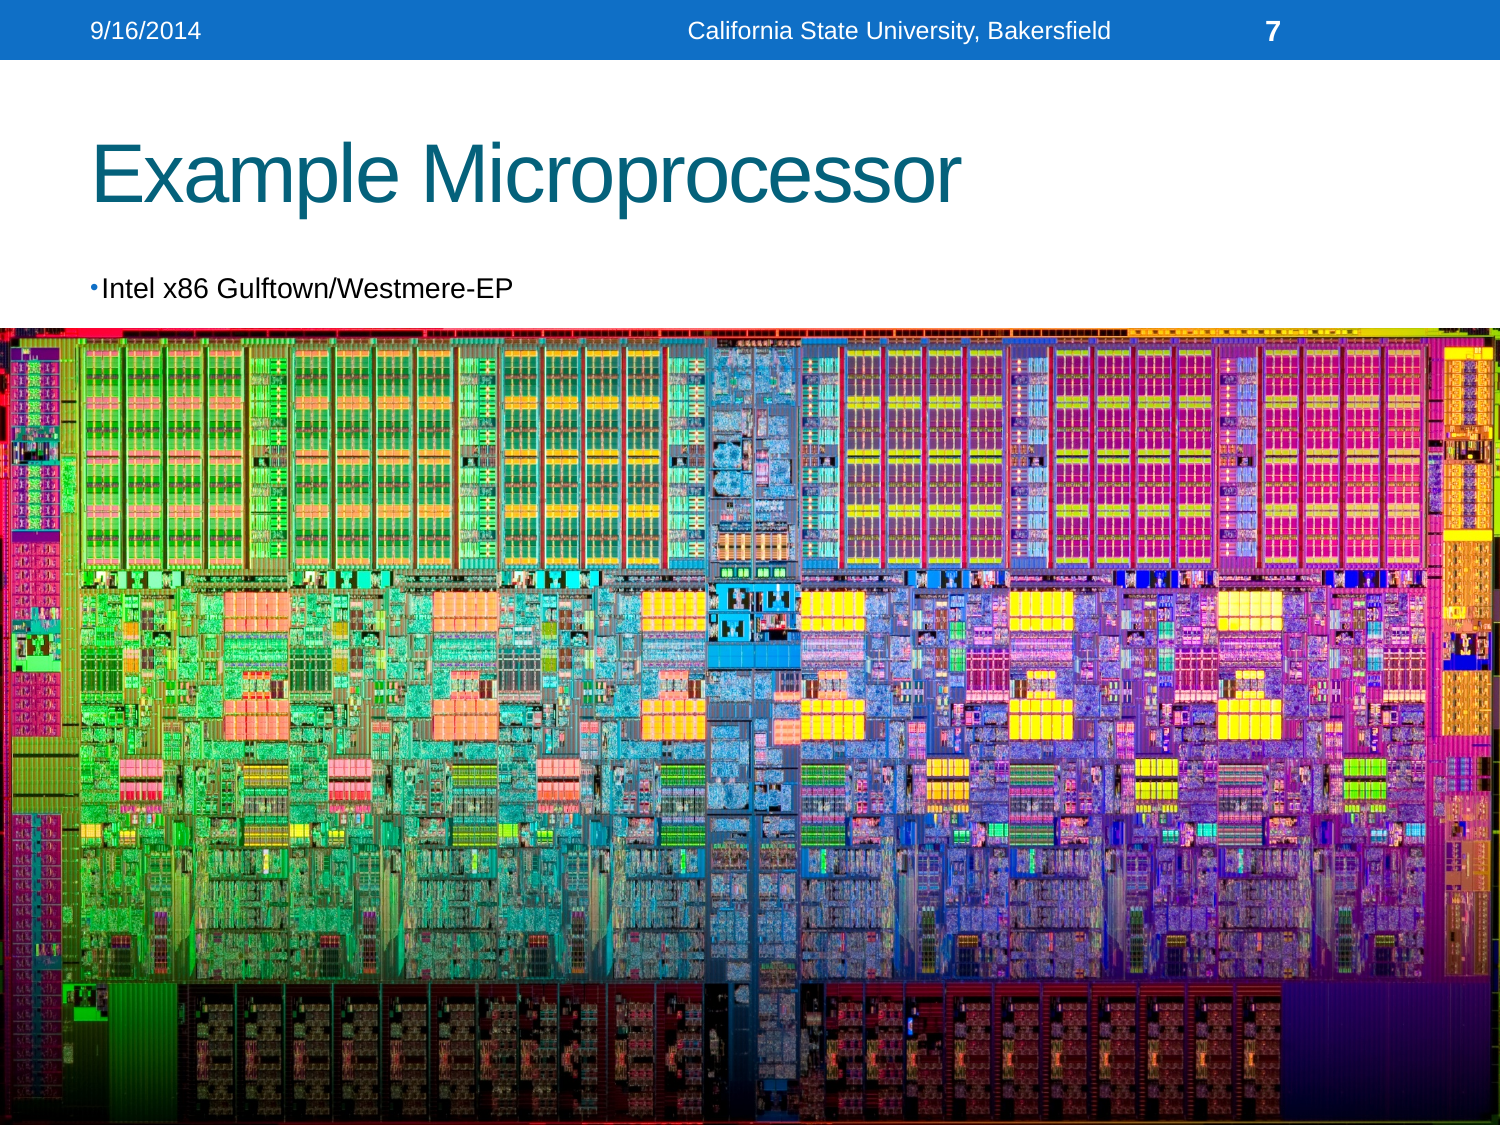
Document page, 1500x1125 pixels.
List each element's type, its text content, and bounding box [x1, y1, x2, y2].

slide_number <number> [1250, 3, 1425, 57]
picture [0, 328, 1500, 1125]
slide_number 9/16/2014 [75, 3, 550, 57]
list Intel x86 Gulftown/Westmere-EP [75, 262, 1425, 313]
title Example Microprocessor [75, 87, 1425, 250]
footer California State University, Bakersfield [562, 3, 1238, 57]
